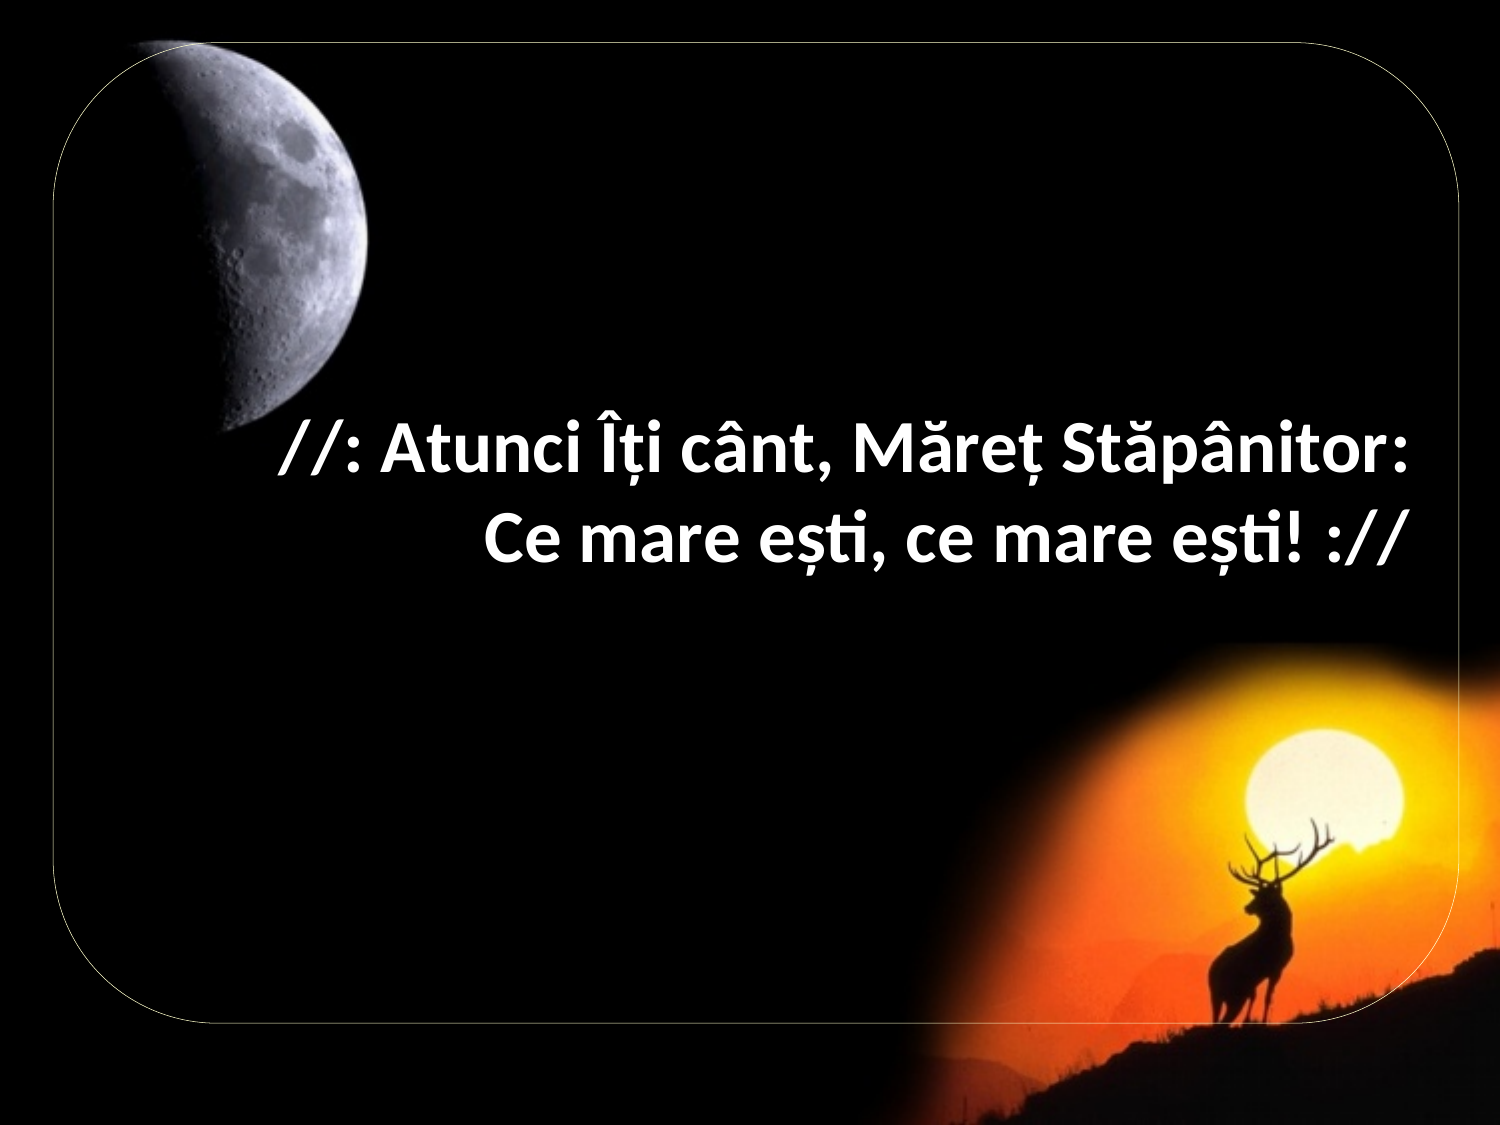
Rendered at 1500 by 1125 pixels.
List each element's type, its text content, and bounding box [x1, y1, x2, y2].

text_box //: Atunci Îţi cânt, Măreţ Stăpânitor: Ce mare eşti, ce mare eşti! :// [53, 42, 1459, 1024]
picture [0, 0, 1500, 1125]
